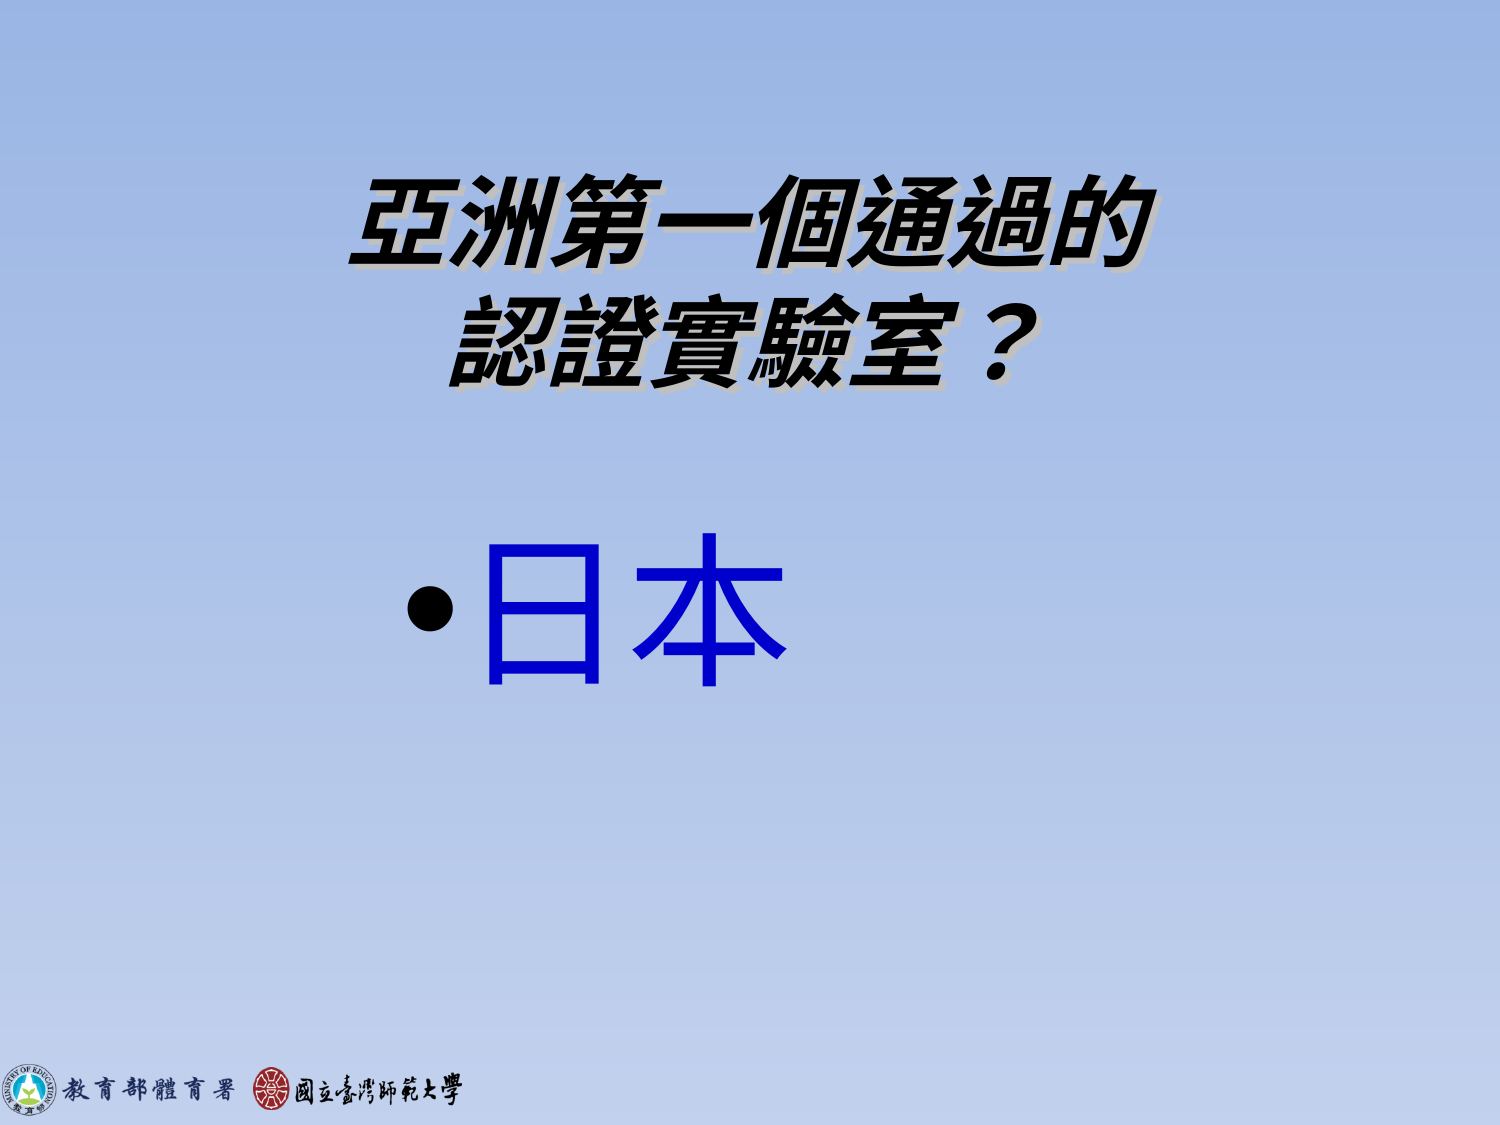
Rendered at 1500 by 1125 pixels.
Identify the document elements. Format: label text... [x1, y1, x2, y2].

title 亞洲第一個通過的 認證實驗室？ [70, 152, 1421, 340]
list 日本 [386, 382, 1500, 1125]
